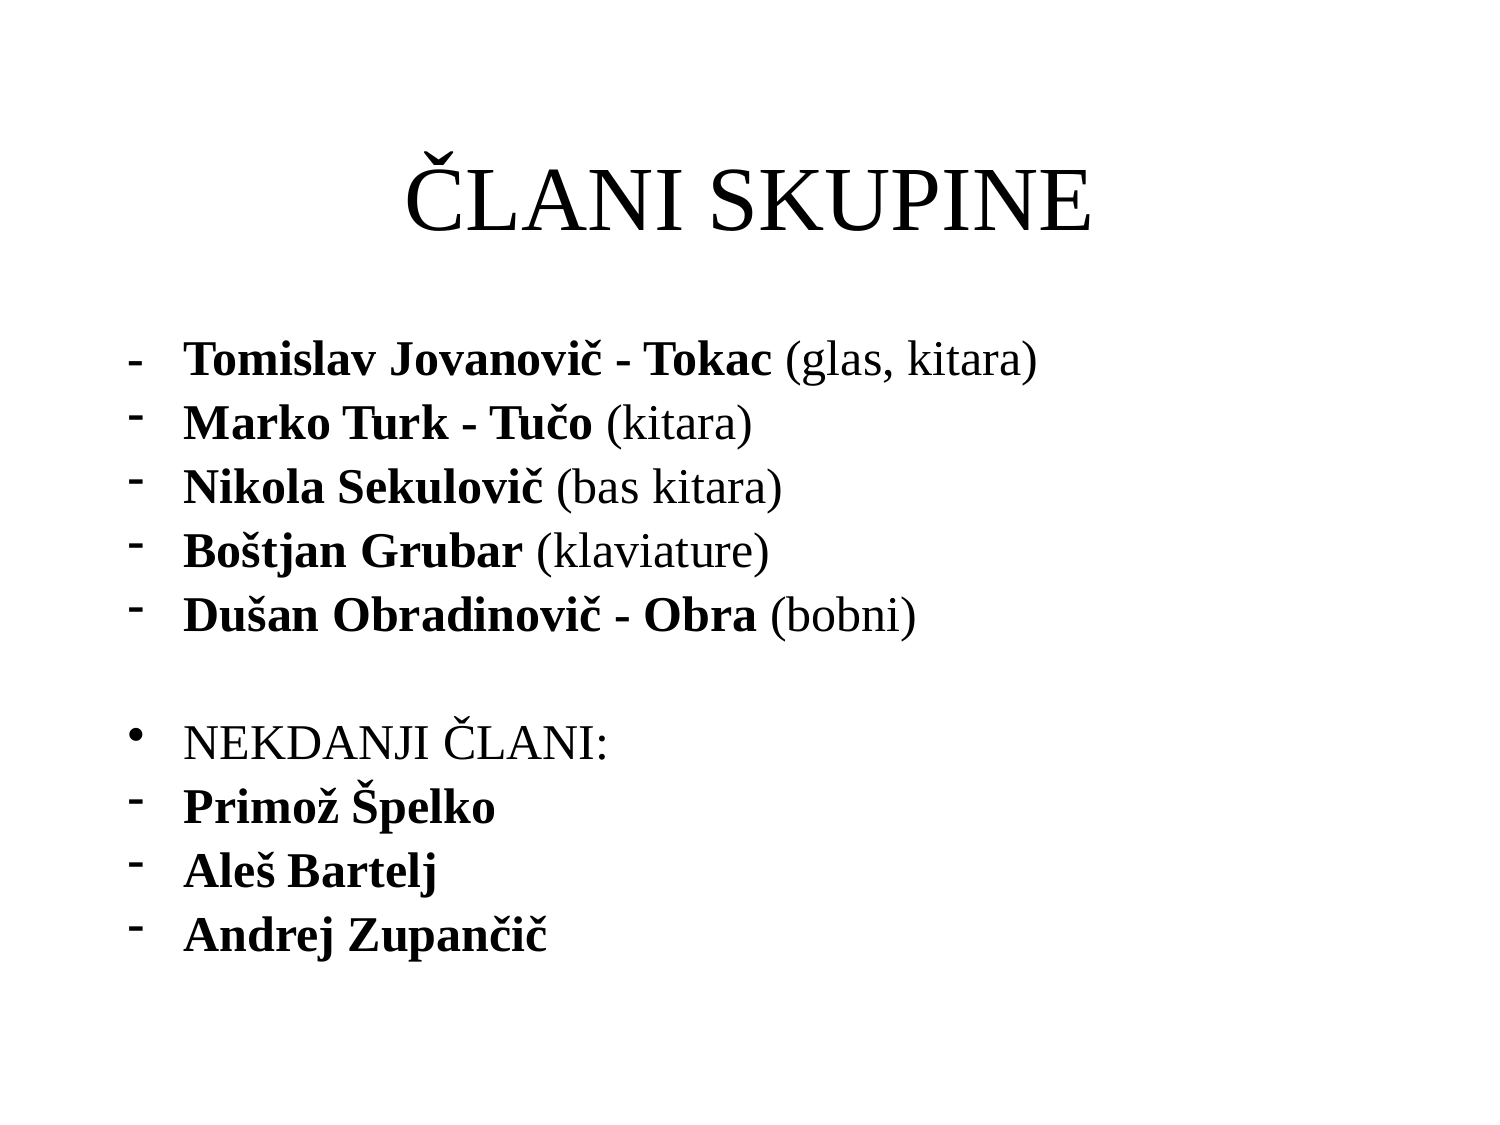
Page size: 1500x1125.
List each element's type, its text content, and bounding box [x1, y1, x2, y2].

list - Tomislav Jovanovič - Tokac (glas, kitara) Marko Turk - Tučo (kitara) Nikola Sekulovič (bas kitara) Boštjan Grubar (klaviature) Dušan Obradinovič - Obra (bobni) NEKDANJI ČLANI: Primož Špelko Aleš Bartelj Andrej Zupančič [112, 324, 1388, 1000]
title ČLANI SKUPINE [112, 99, 1388, 288]
